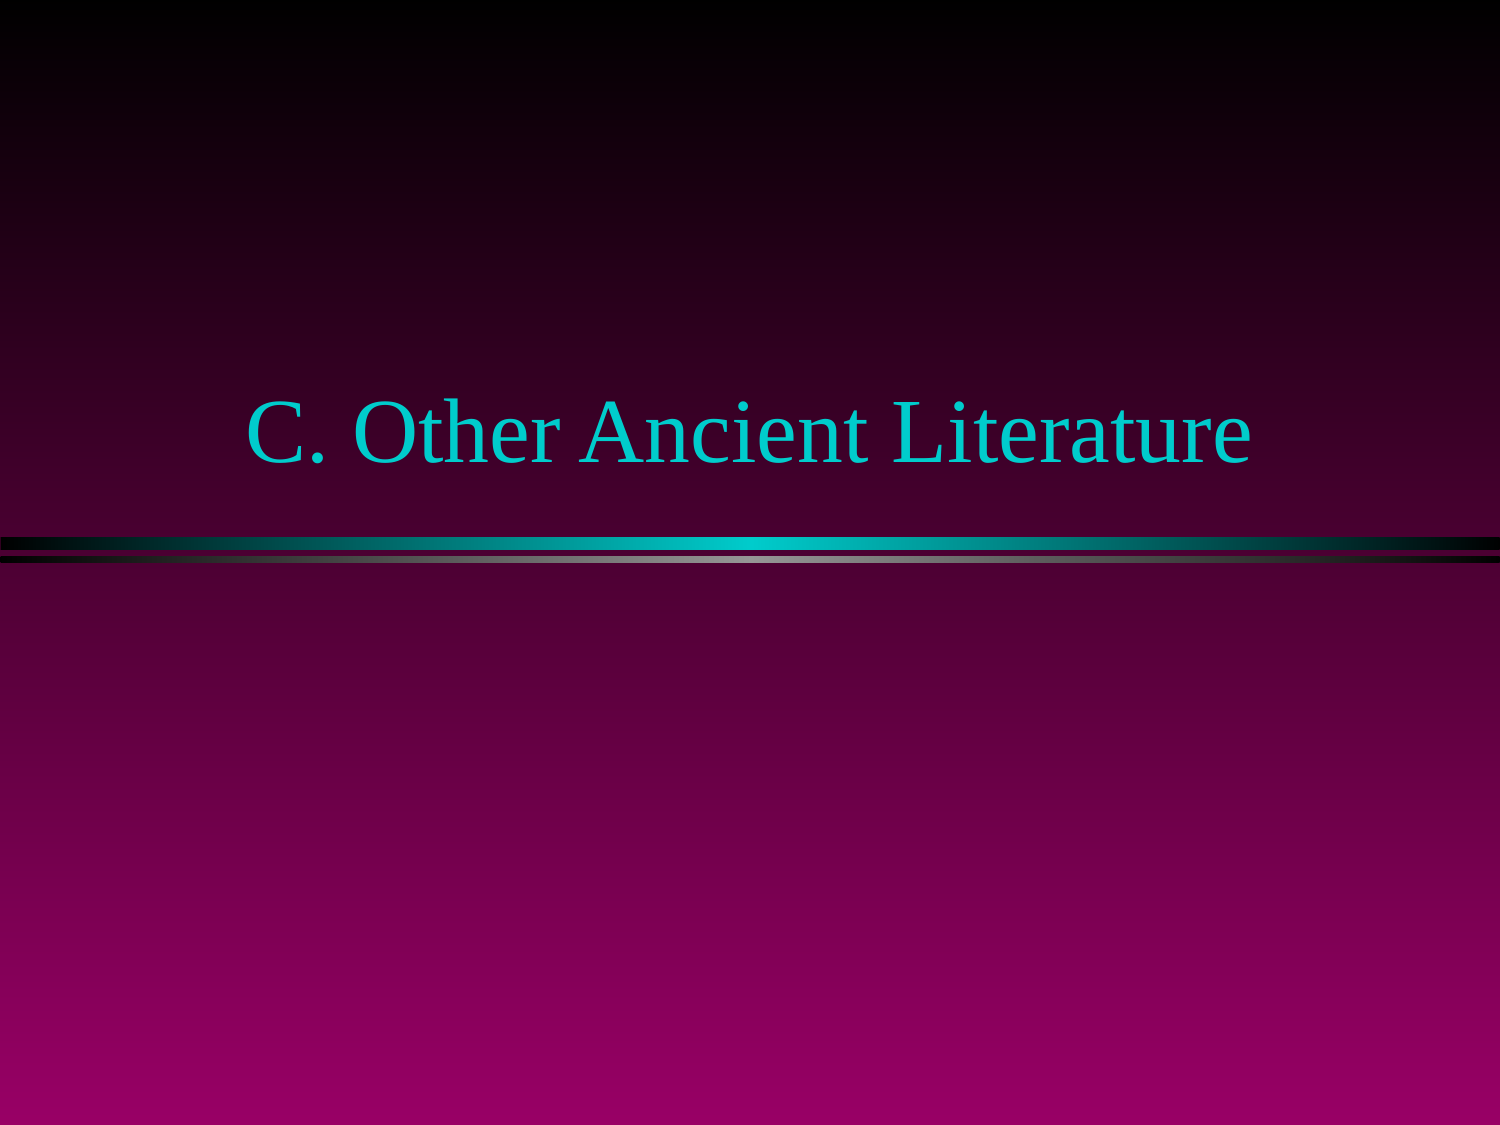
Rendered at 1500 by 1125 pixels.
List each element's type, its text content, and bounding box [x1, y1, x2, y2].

title C. Other Ancient Literature [112, 329, 1388, 533]
